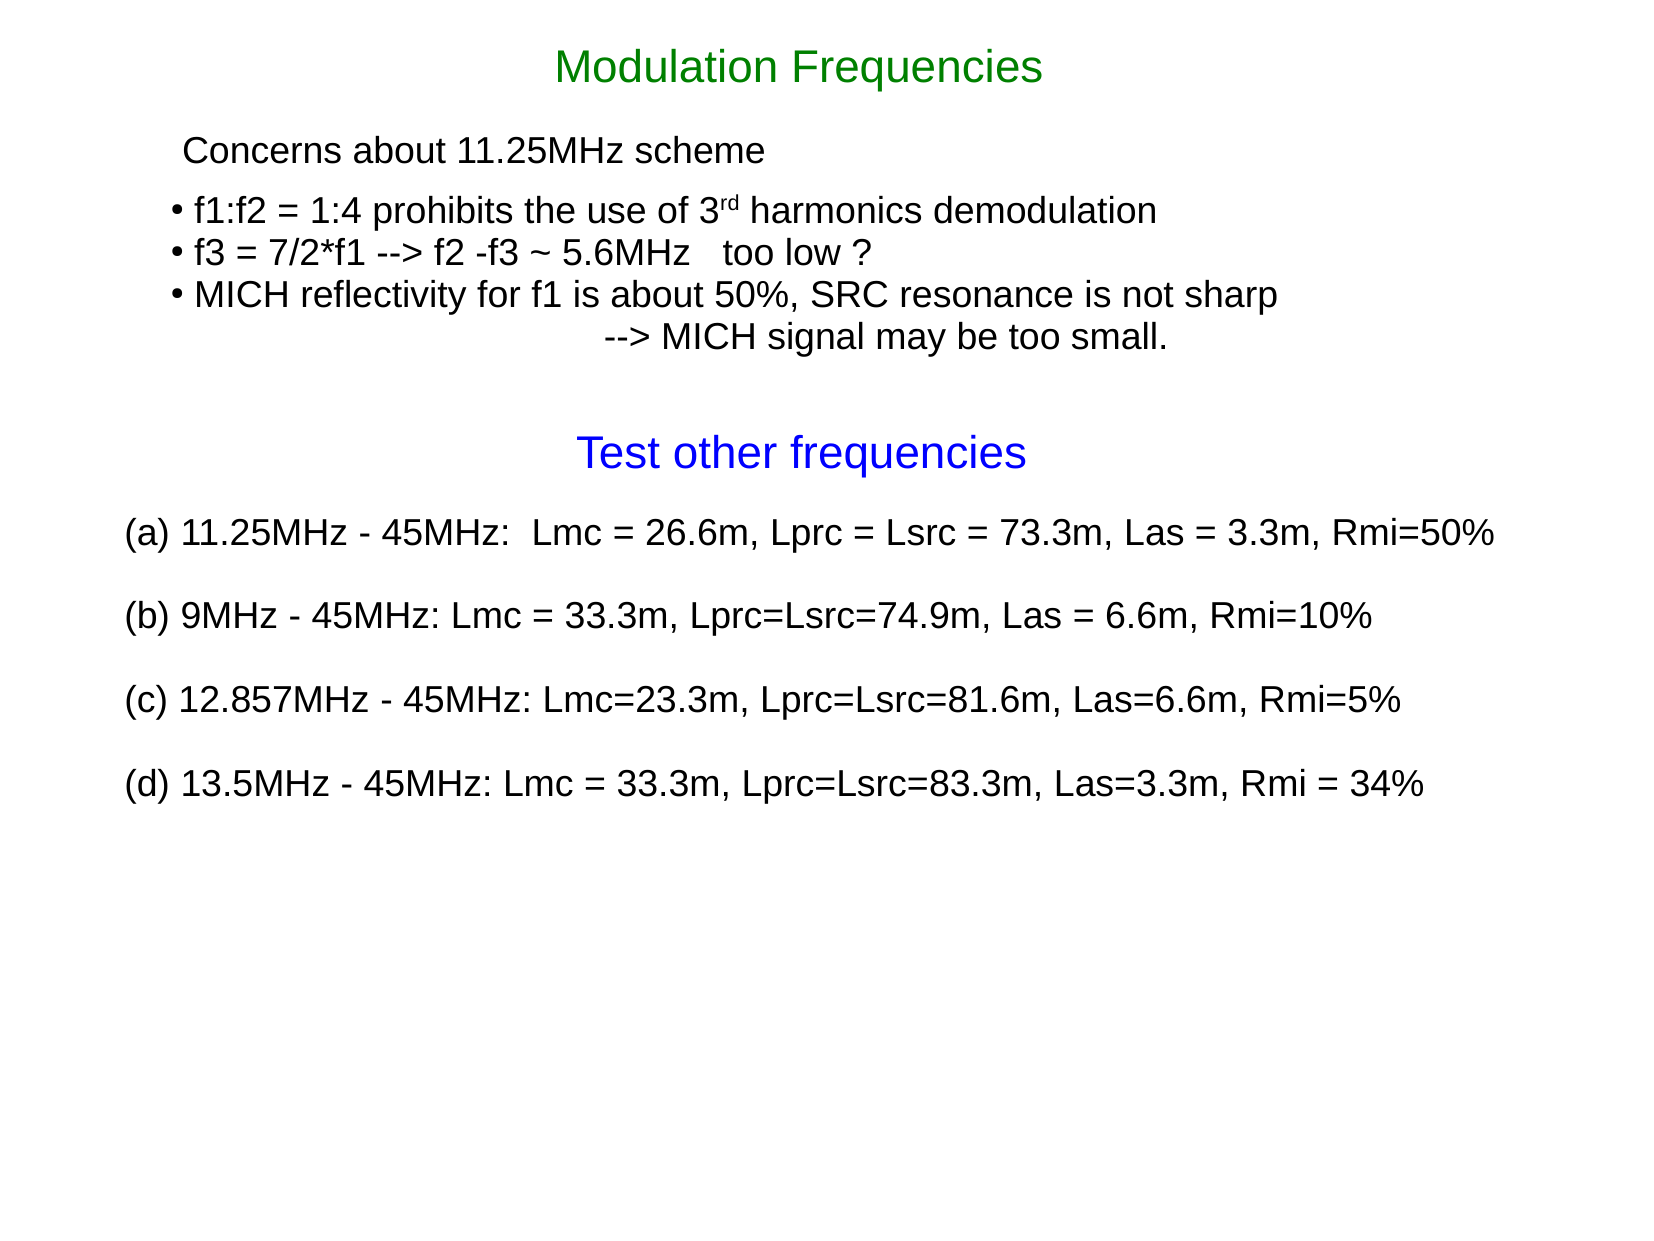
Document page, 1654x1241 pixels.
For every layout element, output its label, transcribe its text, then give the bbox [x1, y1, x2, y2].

text_box f1:f2 = 1:4 prohibits the use of 3rd harmonics demodulation f3 = 7/2*f1 --> f2 -f3 ~ 5.6MHz too low ? MICH reflectivity for f1 is about 50%, SRC resonance is not sharp --> MICH signal may be too small. [155, 182, 1294, 367]
text_box Test other frequencies [561, 419, 1043, 487]
text_box Modulation Frequencies [539, 33, 1059, 100]
text_box Concerns about 11.25MHz scheme [167, 122, 781, 180]
text_box (a) 11.25MHz - 45MHz: Lmc = 26.6m, Lprc = Lsrc = 73.3m, Las = 3.3m, Rmi=50% (b) 9MHz - 45MHz: Lmc = 33.3m, Lprc=Lsrc=74.9m, Las = 6.6m, Rmi=10% (c) 12.857MHz - 45MHz: Lmc=23.3m, Lprc=Lsrc=81.6m, Las=6.6m, Rmi=5% (d) 13.5MHz - 45MHz: Lmc = 33.3m, Lprc=Lsrc=83.3m, Las=3.3m, Rmi = 34% [109, 503, 1511, 808]
